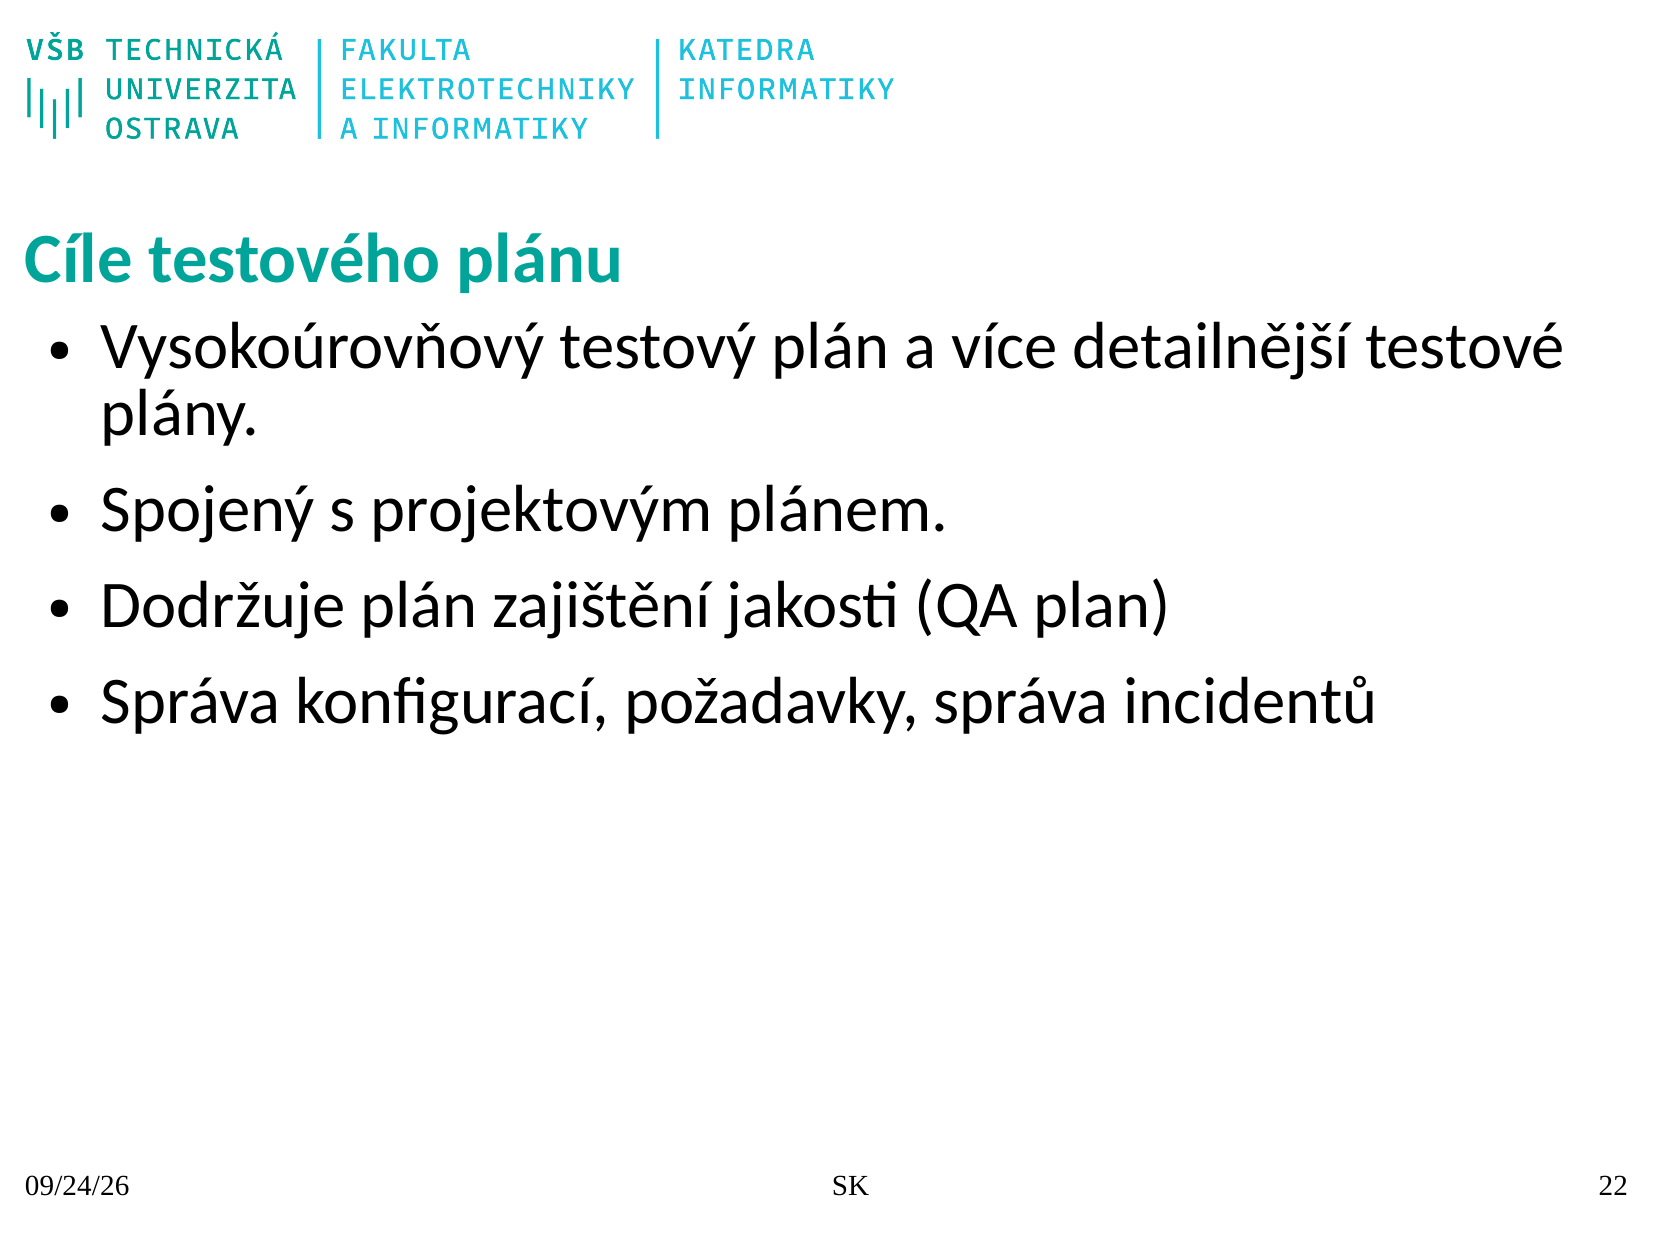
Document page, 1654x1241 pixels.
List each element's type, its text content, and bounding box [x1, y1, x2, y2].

list Vysokoúrovňový testový plán a více detailnější testové plány. Spojený s projektovým plánem. Dodržuje plán zajištění jakosti (QA plan) Správa konfigurací, požadavky, správa incidentů [30, 318, 1629, 1146]
title Cíle testového plánu [24, 169, 1629, 300]
picture [26, 31, 894, 139]
